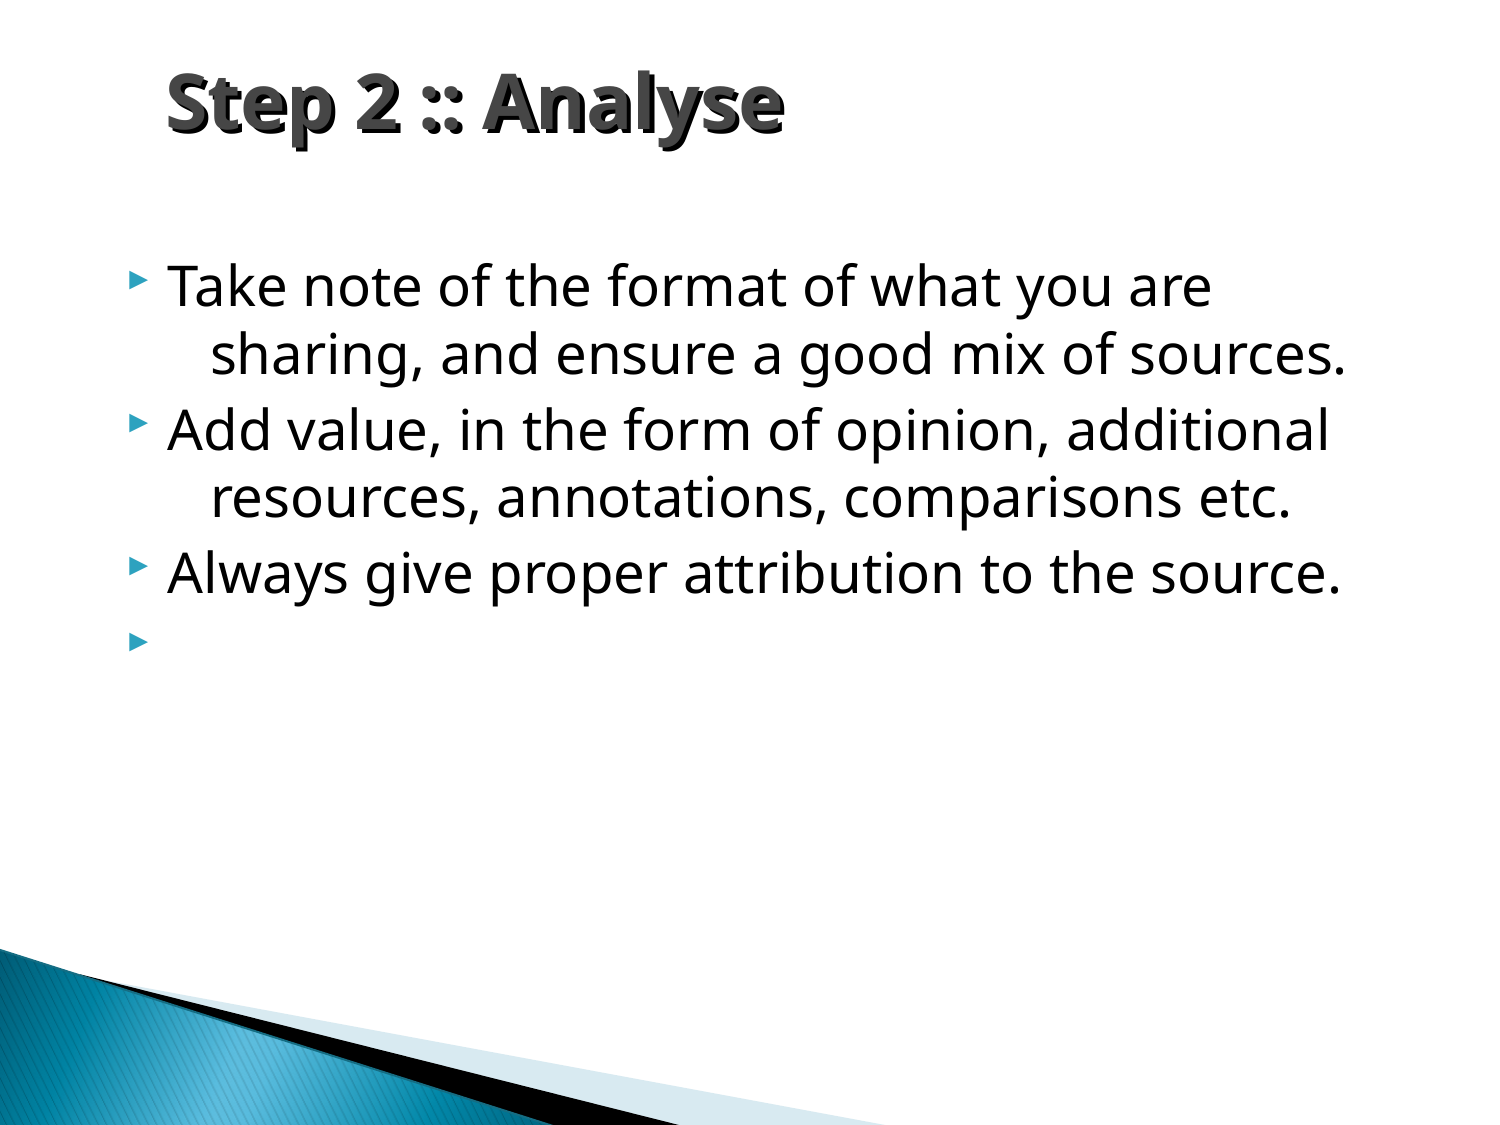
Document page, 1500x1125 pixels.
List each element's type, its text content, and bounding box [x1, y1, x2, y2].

title Step 2 :: Analyse [75, 45, 1426, 233]
list Take note of the format of what you are sharing, and ensure a good mix of sources. Add value, in the form of opinion, additional resources, annotations, comparisons etc. Always give proper attribution to the source. [75, 243, 1426, 986]
